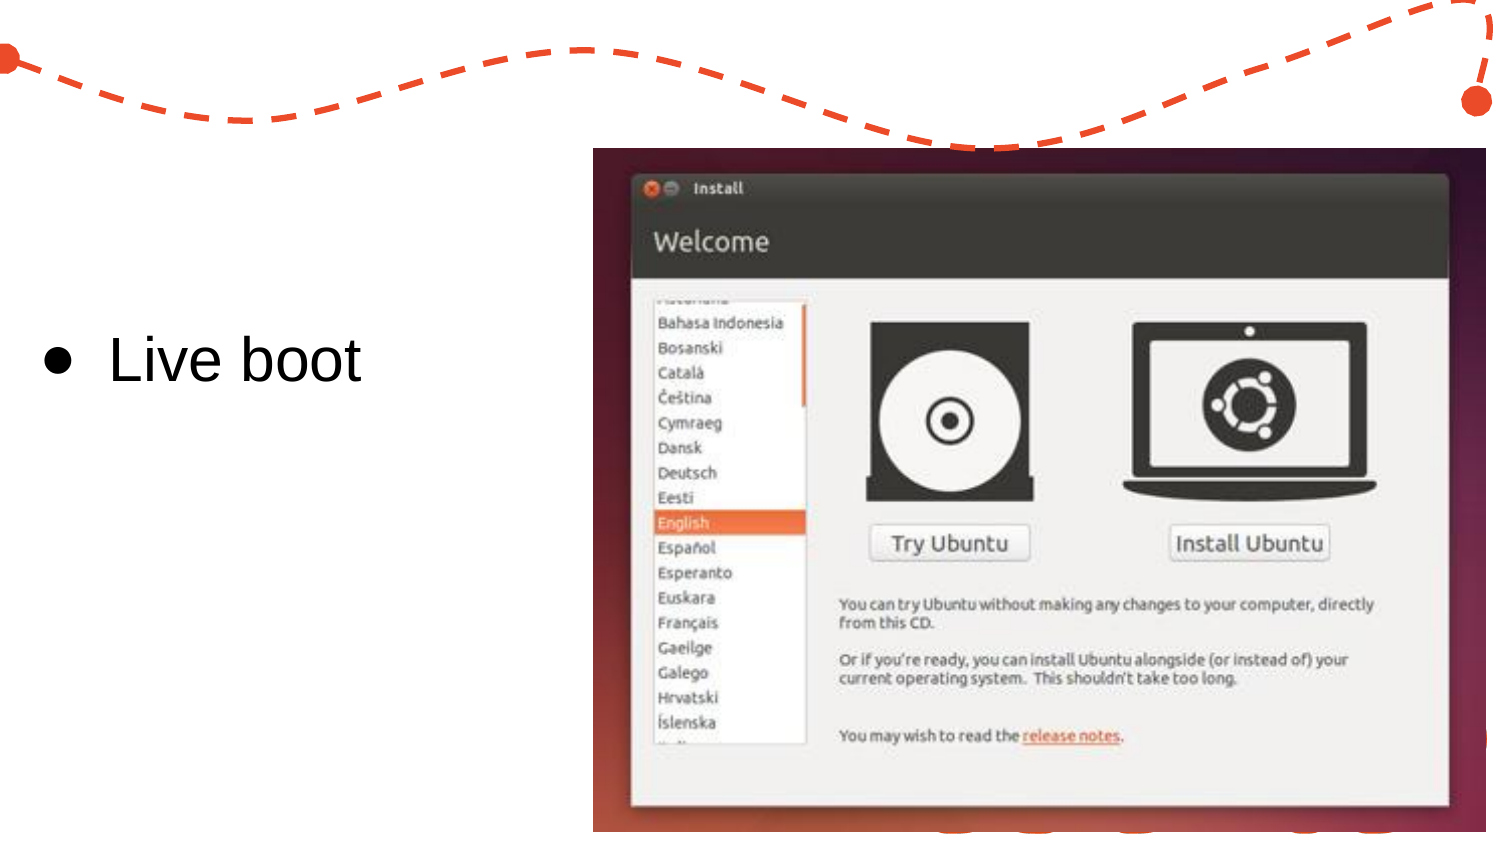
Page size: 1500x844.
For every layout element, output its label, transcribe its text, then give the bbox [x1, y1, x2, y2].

picture [593, 148, 1487, 834]
list Live boot [18, 304, 538, 410]
